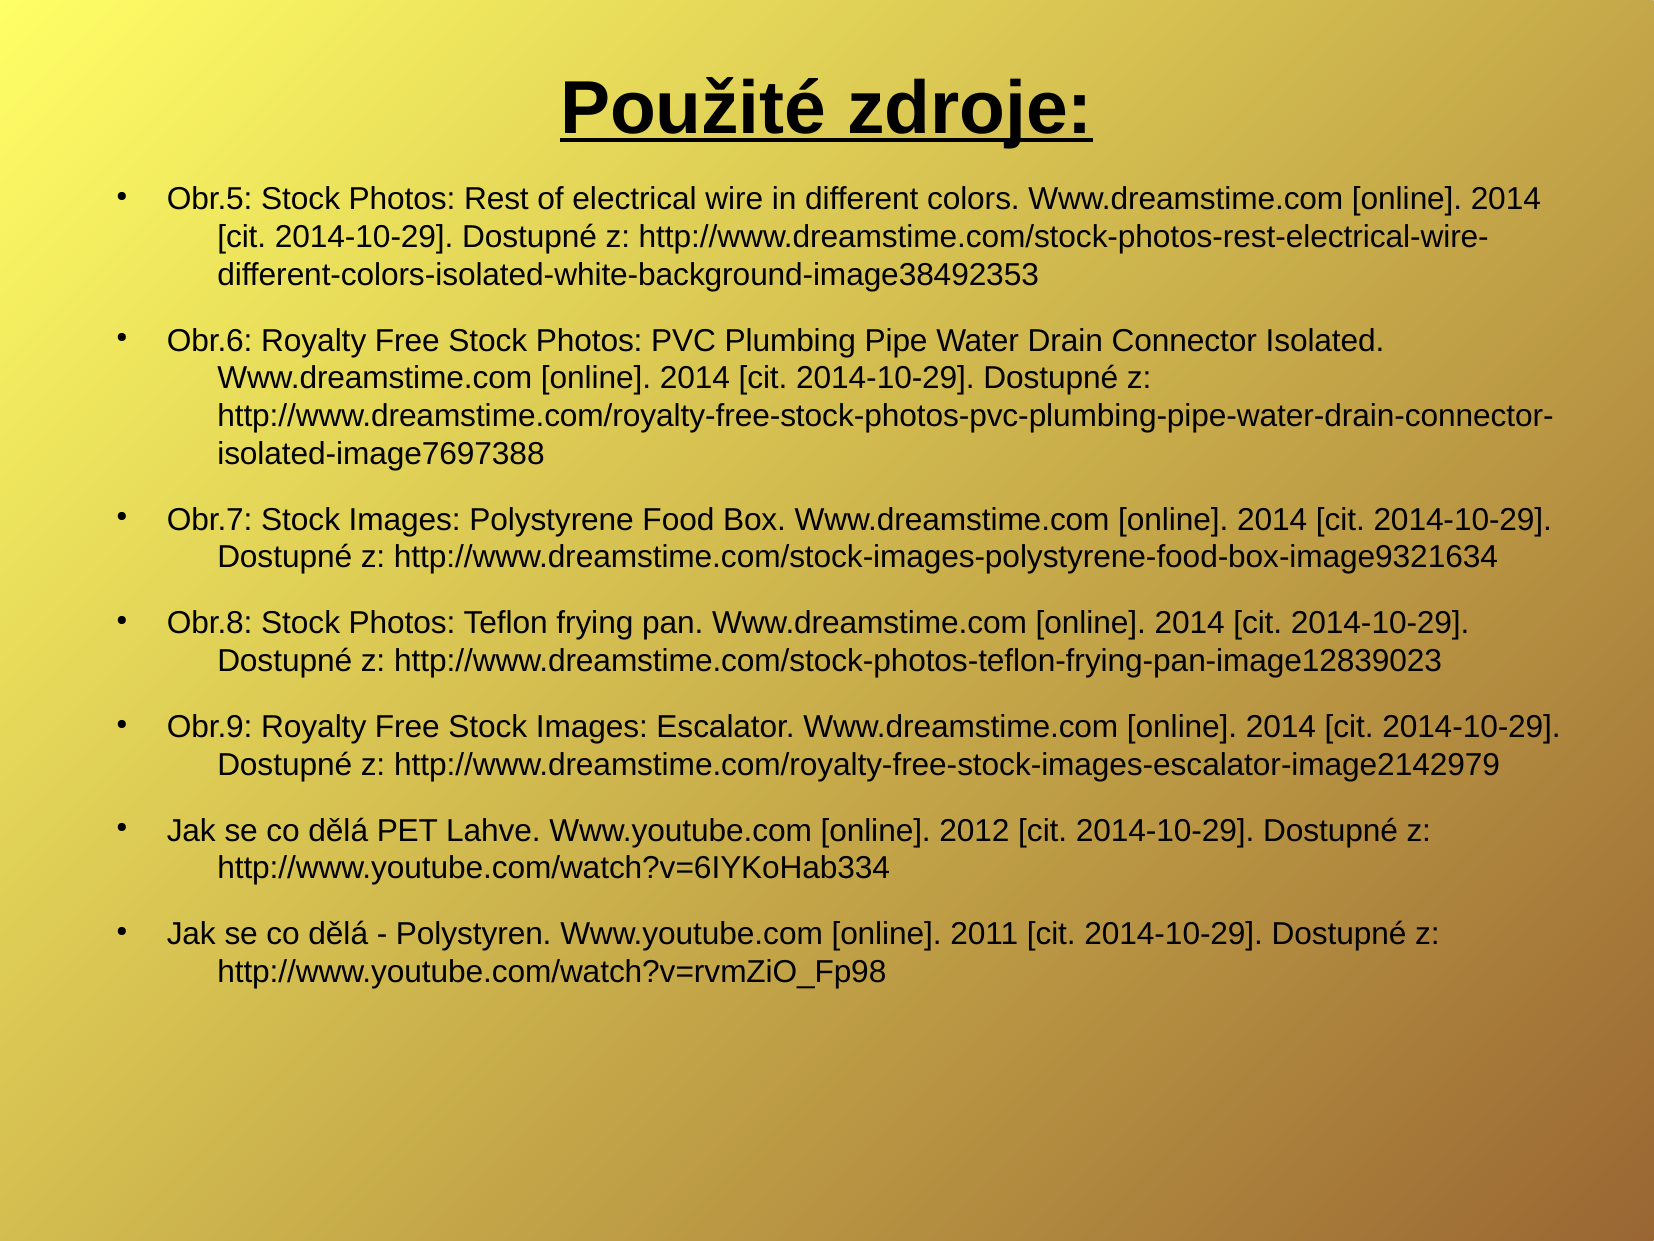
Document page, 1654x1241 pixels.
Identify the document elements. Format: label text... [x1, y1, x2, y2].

title Použité zdroje: [82, 0, 1571, 178]
list Obr.5: Stock Photos: Rest of electrical wire in different colors. Www.dreamstime.com [online]. 2014 [cit. 2014-10-29]. Dostupné z: http://www.dreamstime.com/stock-photos-rest-electrical-wire-different-colors-isolated-white-background-image38492353 Obr.6: Royalty Free Stock Photos: PVC Plumbing Pipe Water Drain Connector Isolated. Www.dreamstime.com [online]. 2014 [cit. 2014-10-29]. Dostupné z: http://www.dreamstime.com/royalty-free-stock-photos-pvc-plumbing-pipe-water-drain-connector-isolated-image7697388 Obr.7: Stock Images: Polystyrene Food Box. Www.dreamstime.com [online]. 2014 [cit. 2014-10-29]. Dostupné z: http://www.dreamstime.com/stock-images-polystyrene-food-box-image9321634 Obr.8: Stock Photos: Teflon frying pan. Www.dreamstime.com [online]. 2014 [cit. 2014-10-29]. Dostupné z: http://www.dreamstime.com/stock-photos-teflon-frying-pan-image12839023 Obr.9: Royalty Free Stock Images: Escalator. Www.dreamstime.com [online]. 2014 [cit. 2014-10-29]. Dostupné z: http://www.dreamstime.com/royalty-free-stock-images-escalator-image2142979 Jak se co dělá PET Lahve. Www.youtube.com [online]. 2012 [cit. 2014-10-29]. Dostupné z: http://www.youtube.com/watch?v=6IYKoHab334 Jak se co dělá - Polystyren. Www.youtube.com [online]. 2011 [cit. 2014-10-29]. Dostupné z: http://www.youtube.com/watch?v=rvmZiO_Fp98 [82, 178, 1571, 1063]
